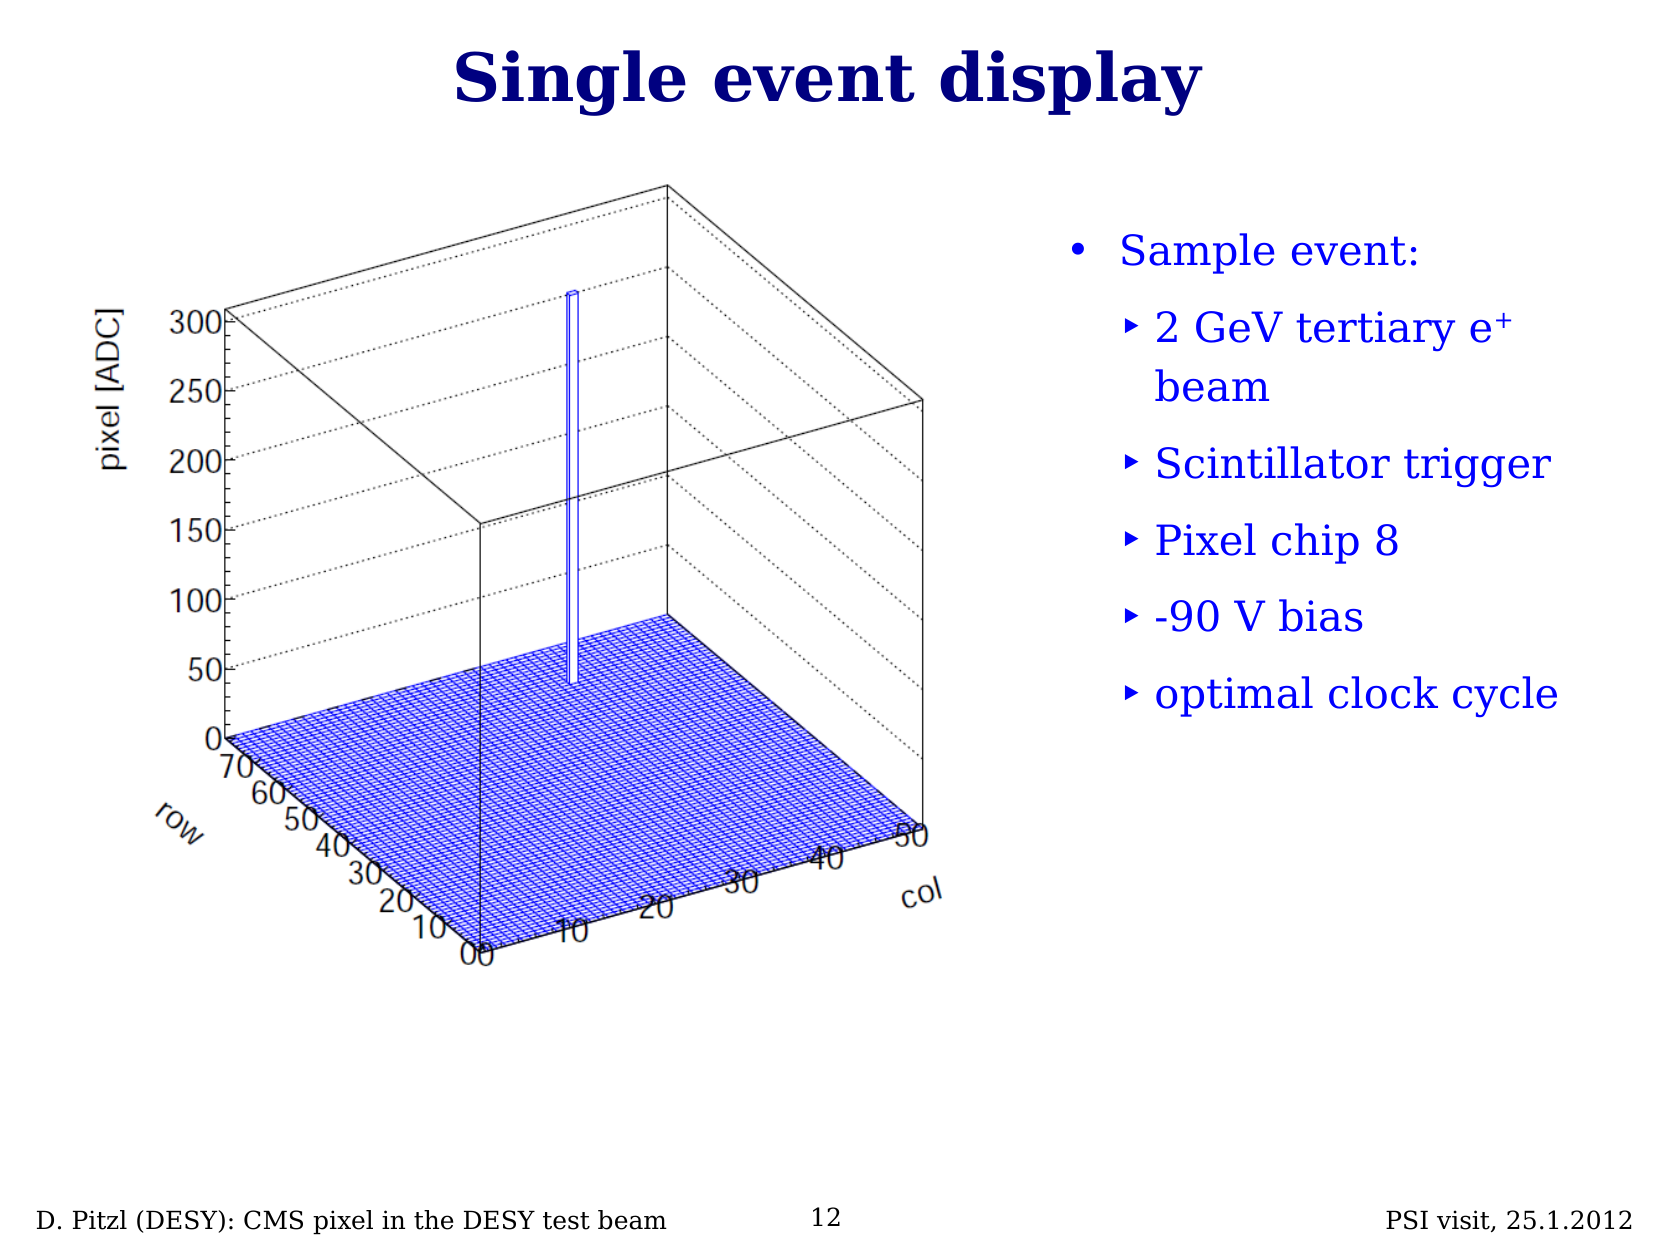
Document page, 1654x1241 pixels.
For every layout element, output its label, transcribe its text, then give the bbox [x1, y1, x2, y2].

list Sample event: 2 GeV tertiary e+ beam Scintillator trigger Pixel chip 8 -90 V bias optimal clock cycle [1065, 216, 1627, 885]
title Single event display [121, 32, 1534, 124]
picture [83, 177, 1004, 980]
